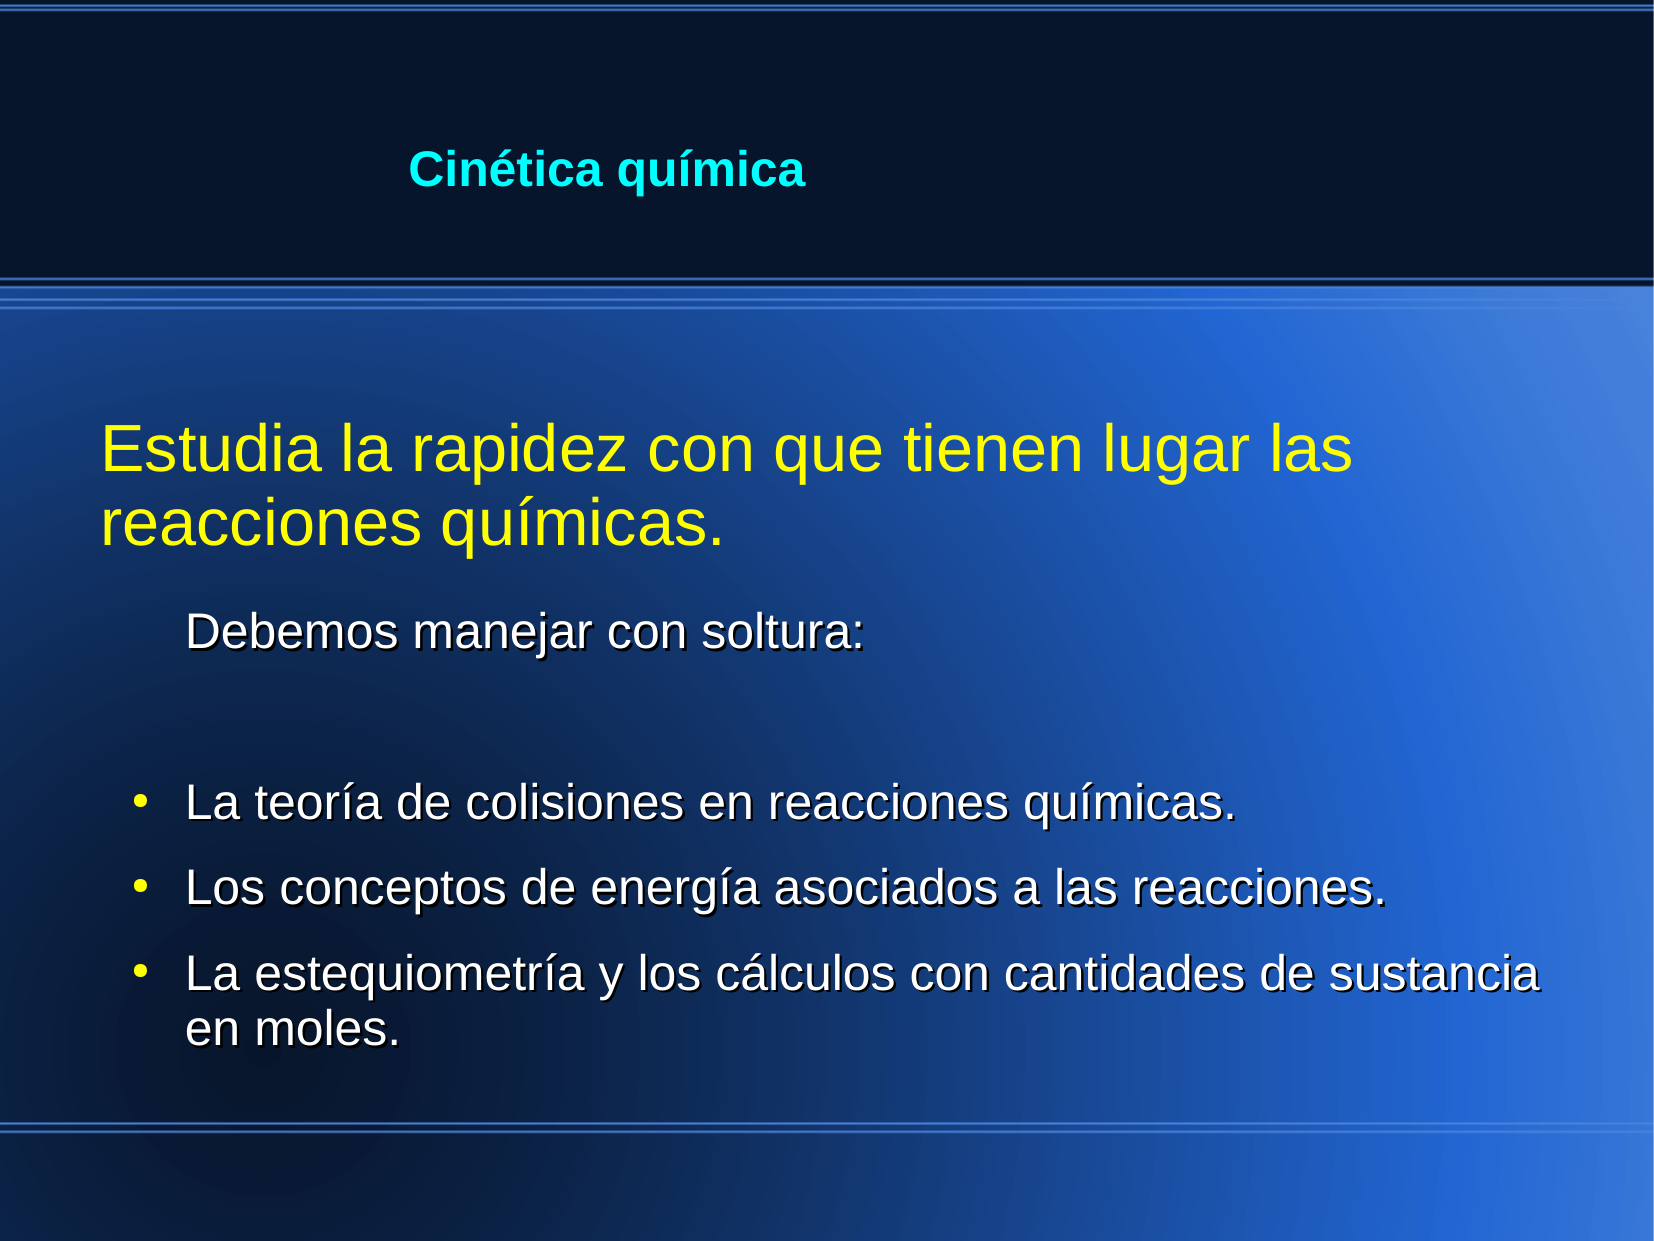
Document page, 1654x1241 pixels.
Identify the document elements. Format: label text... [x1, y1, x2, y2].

title Cinética química [32, 118, 1182, 220]
text_box Debemos manejar con soltura: La teoría de colisiones en reacciones químicas. Los conceptos de energía asociados a las reacciones. La estequiometría y los cálculos con cantidades de sustancia en moles. [113, 603, 1595, 1057]
list Estudia la rapidez con que tienen lugar las reacciones químicas. [29, 306, 1595, 562]
picture [0, 0, 1654, 1241]
